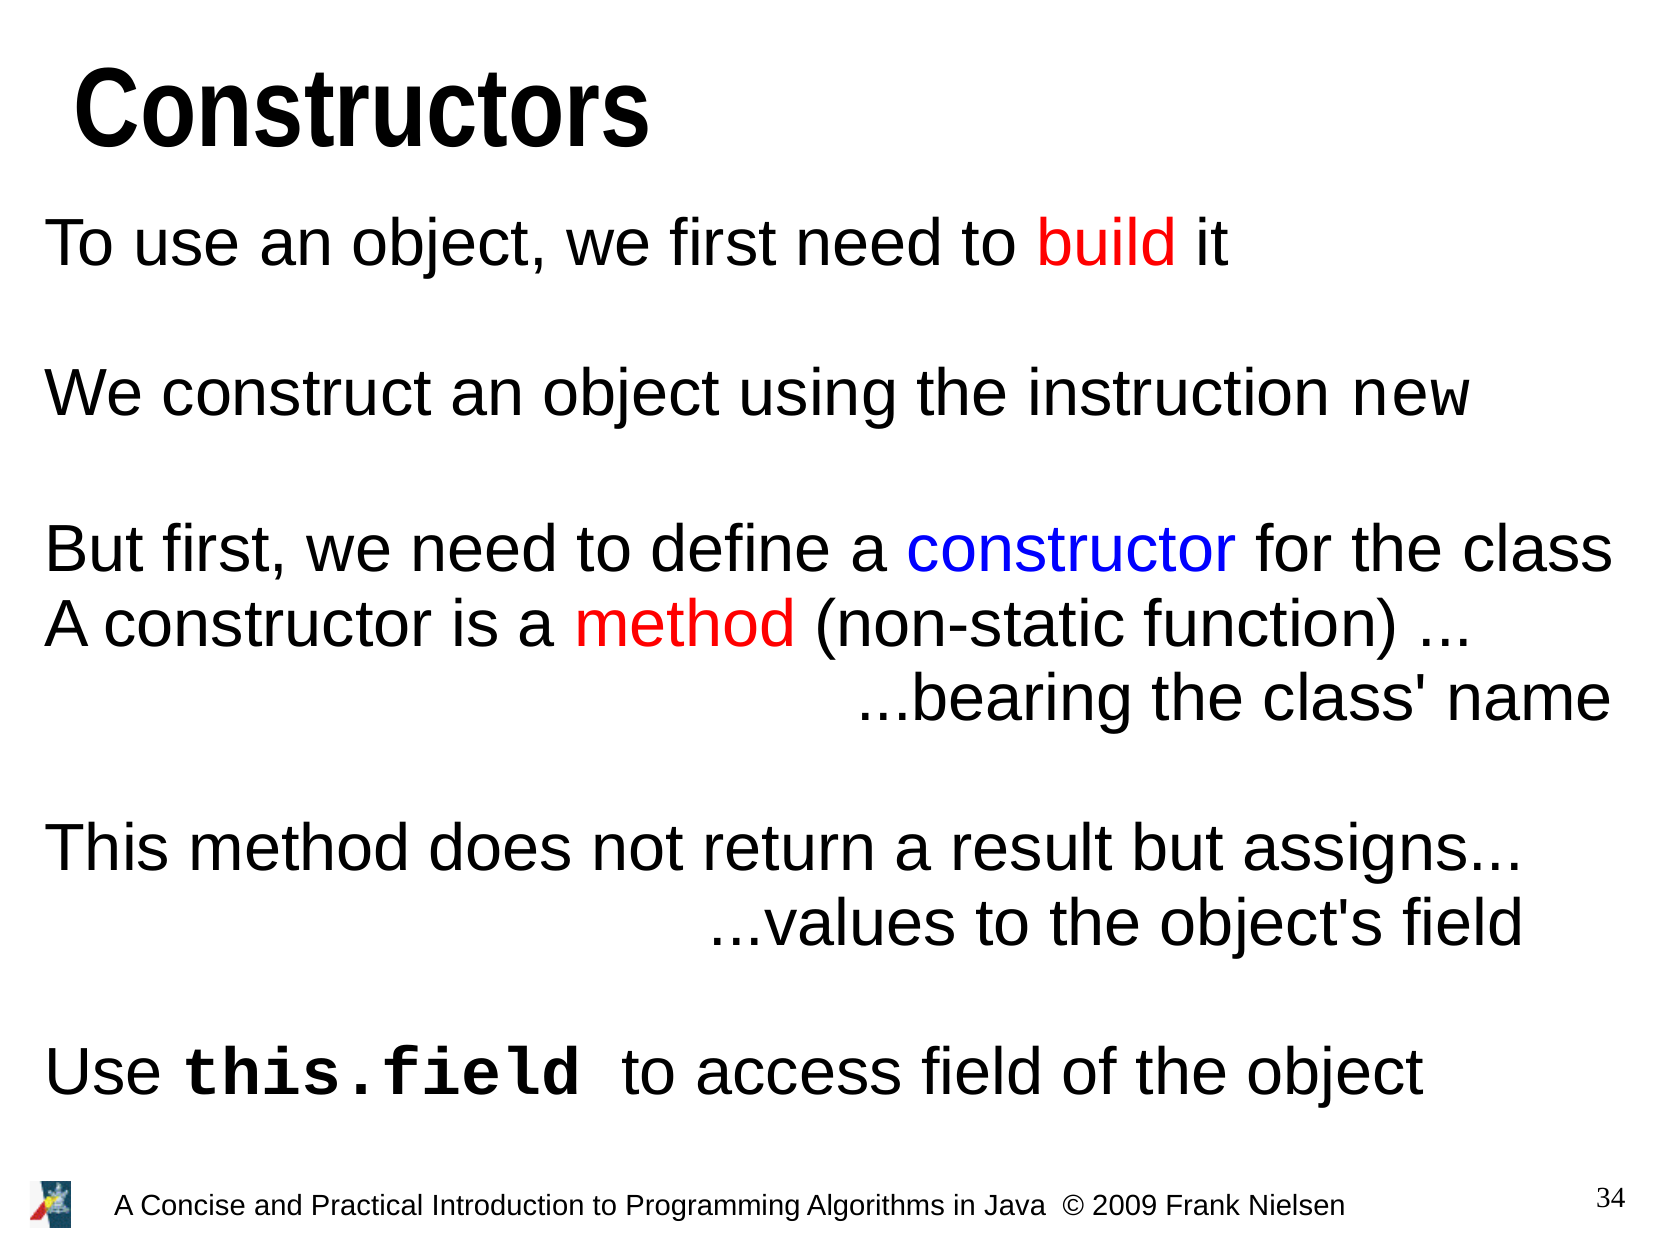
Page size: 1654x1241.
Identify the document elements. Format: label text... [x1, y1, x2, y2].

picture [29, 1181, 71, 1228]
text_box Constructors [59, 33, 667, 178]
text_box To use an object, we first need to build it We construct an object using the instruction new But first, we need to define a constructor for the class A constructor is a method (non-static function) ... ...bearing the class' name This method does not return a result but assigns... ...values to the object's field Use this.field to access field of the object [29, 197, 1630, 1123]
